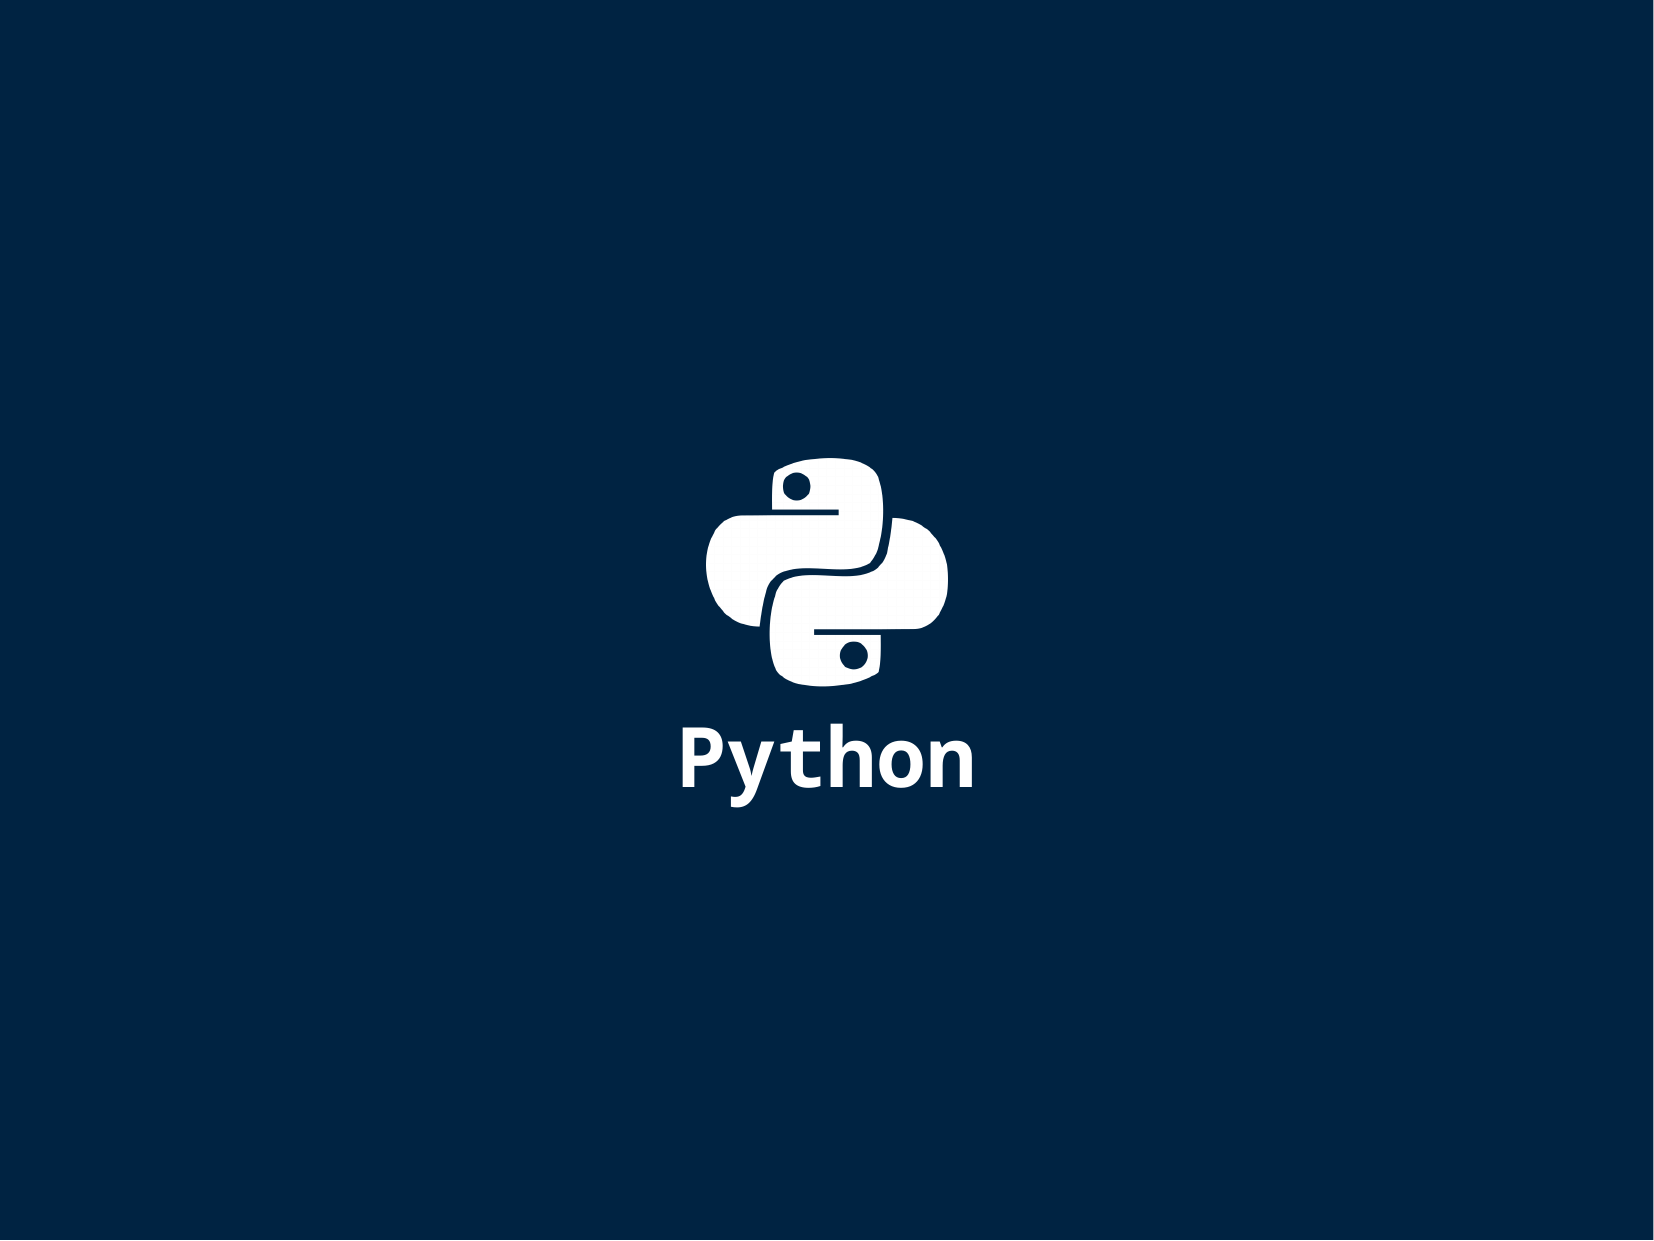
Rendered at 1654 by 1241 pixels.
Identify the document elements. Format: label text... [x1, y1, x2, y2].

text_box Python [631, 690, 1022, 789]
picture [706, 451, 948, 693]
